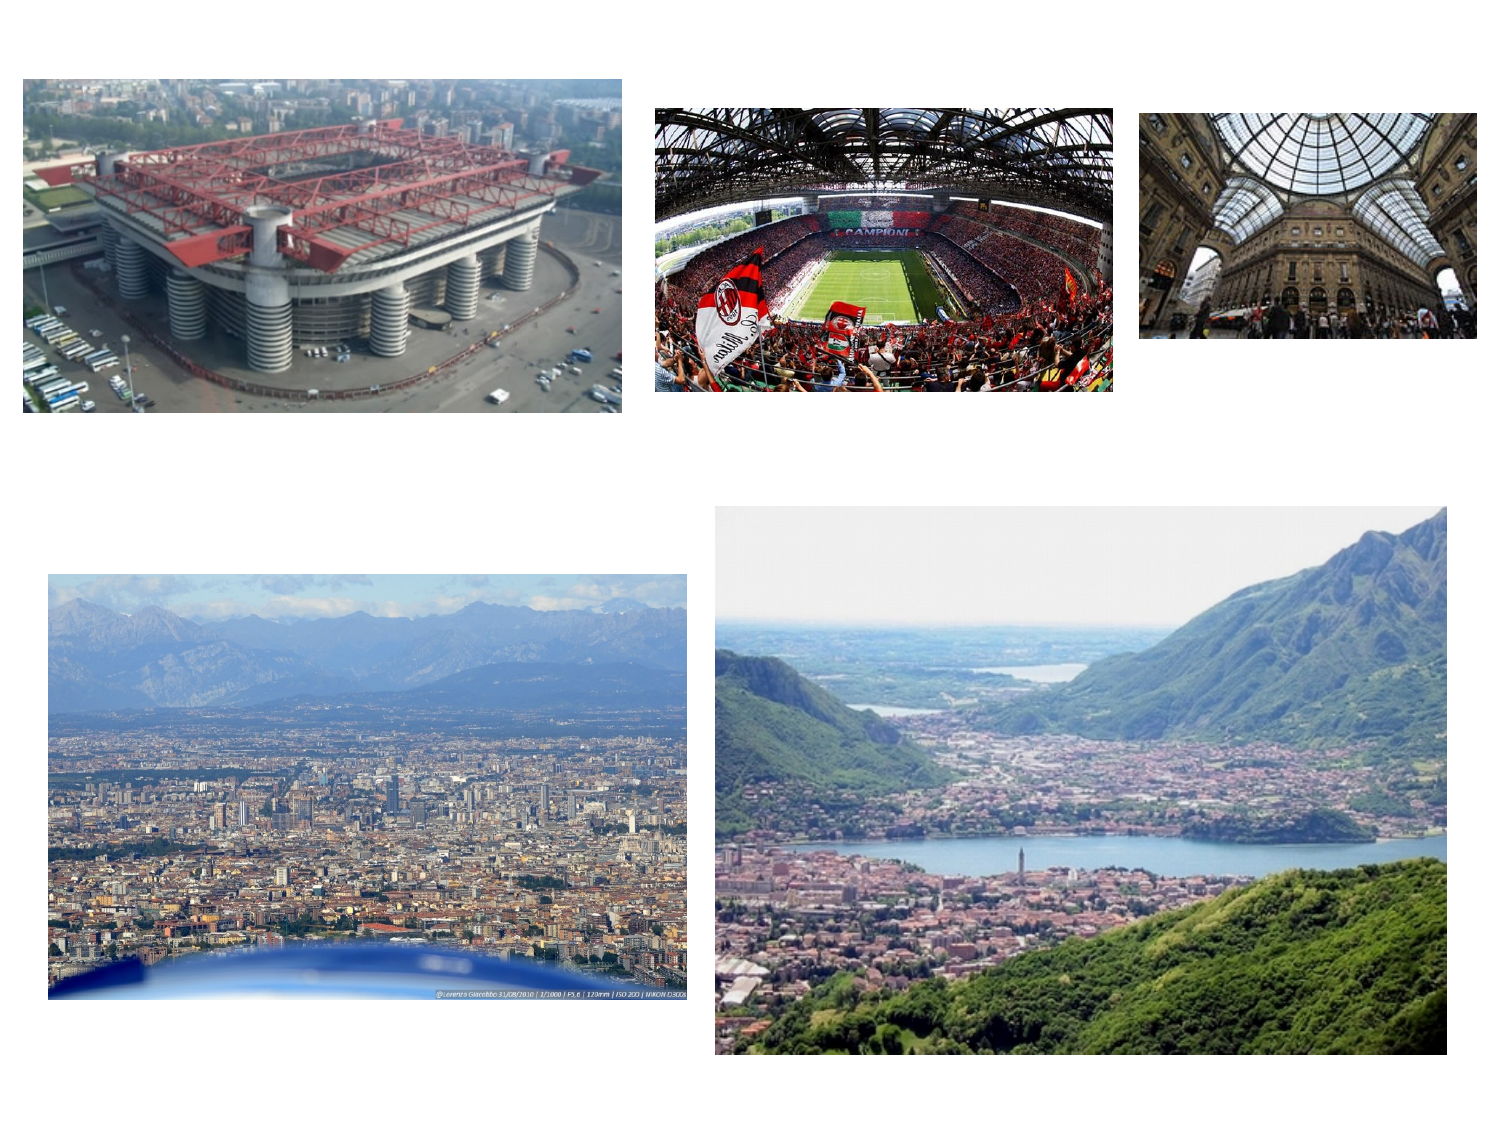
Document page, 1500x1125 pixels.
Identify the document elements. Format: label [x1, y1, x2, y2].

picture [23, 79, 622, 413]
picture [655, 108, 1113, 392]
picture [715, 506, 1447, 1055]
picture [1139, 113, 1477, 339]
picture [48, 574, 687, 1000]
